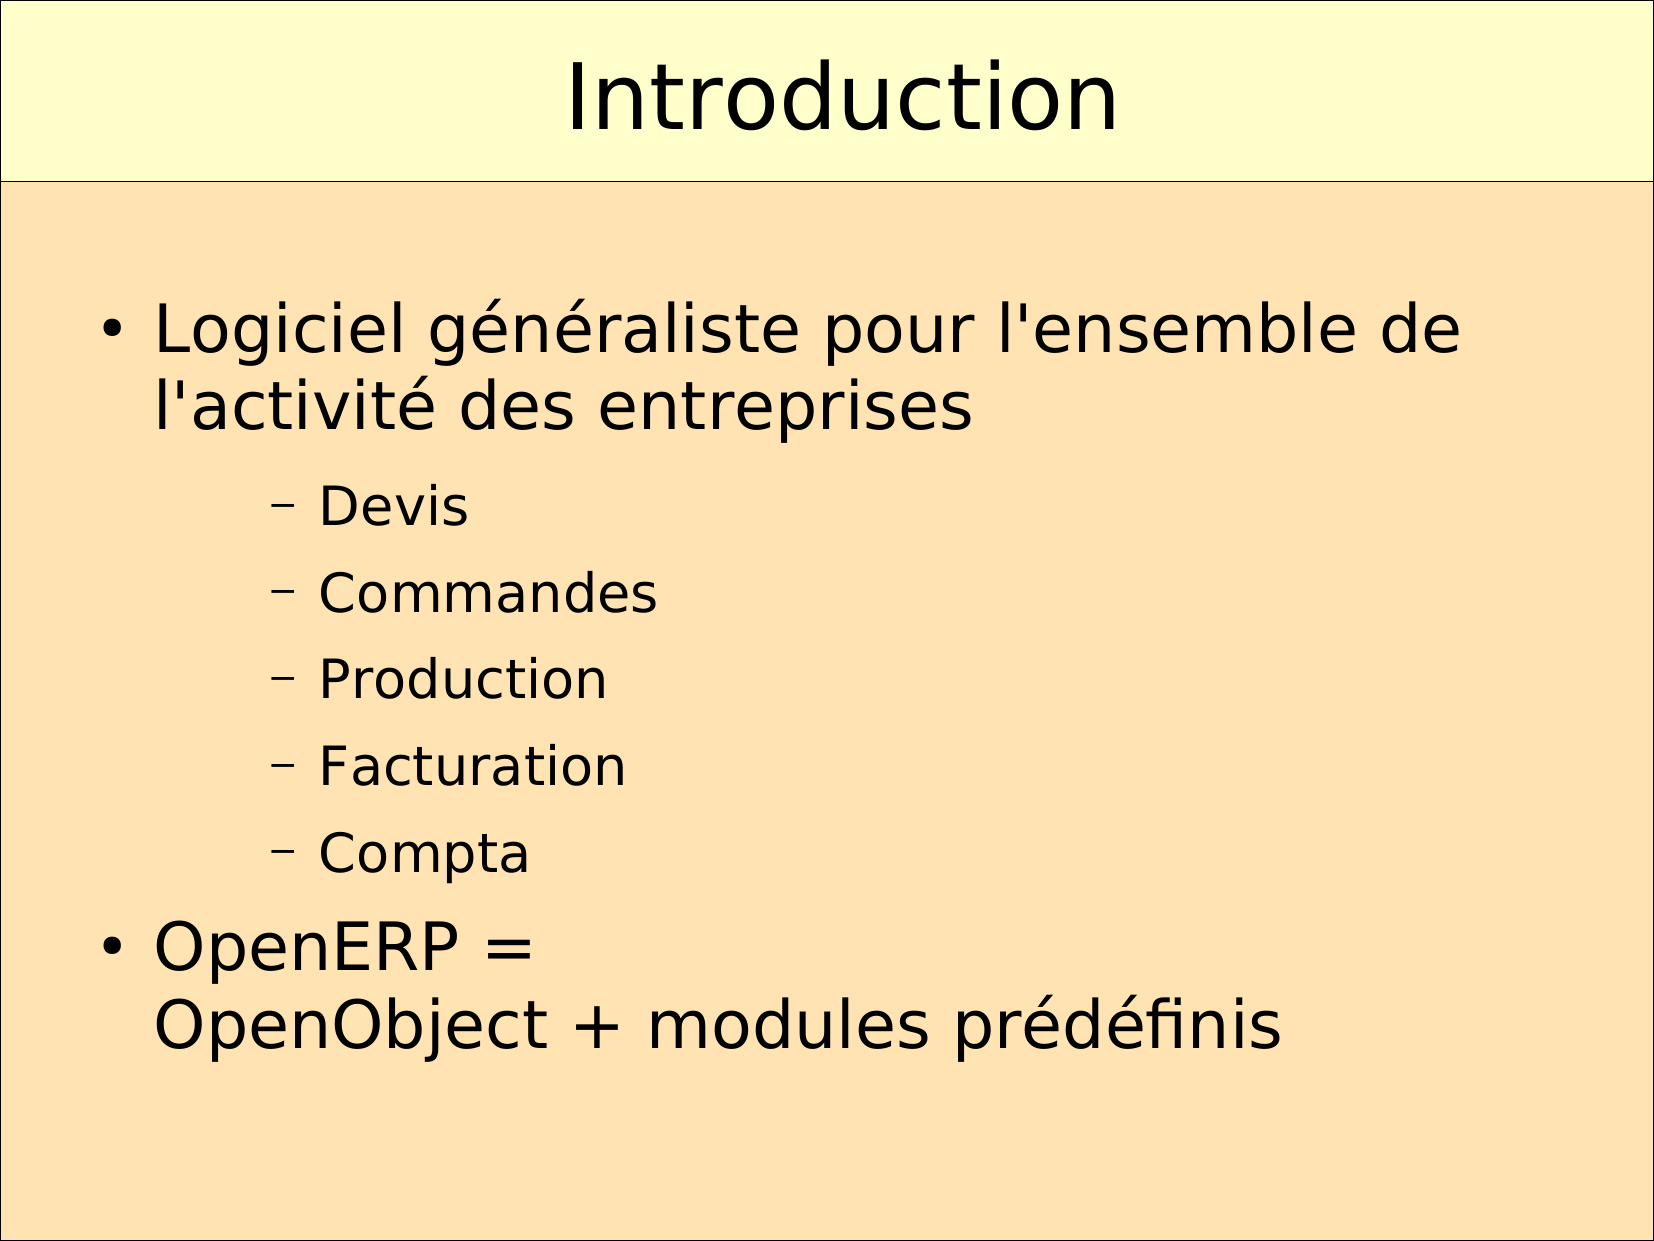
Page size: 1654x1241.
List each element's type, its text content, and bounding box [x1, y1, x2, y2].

title Introduction [135, 44, 1552, 151]
list Logiciel généraliste pour l'ensemble de l'activité des entreprises Devis Commandes Production Facturation Compta OpenERP = OpenObject + modules prédéfinis [82, 290, 1601, 1094]
